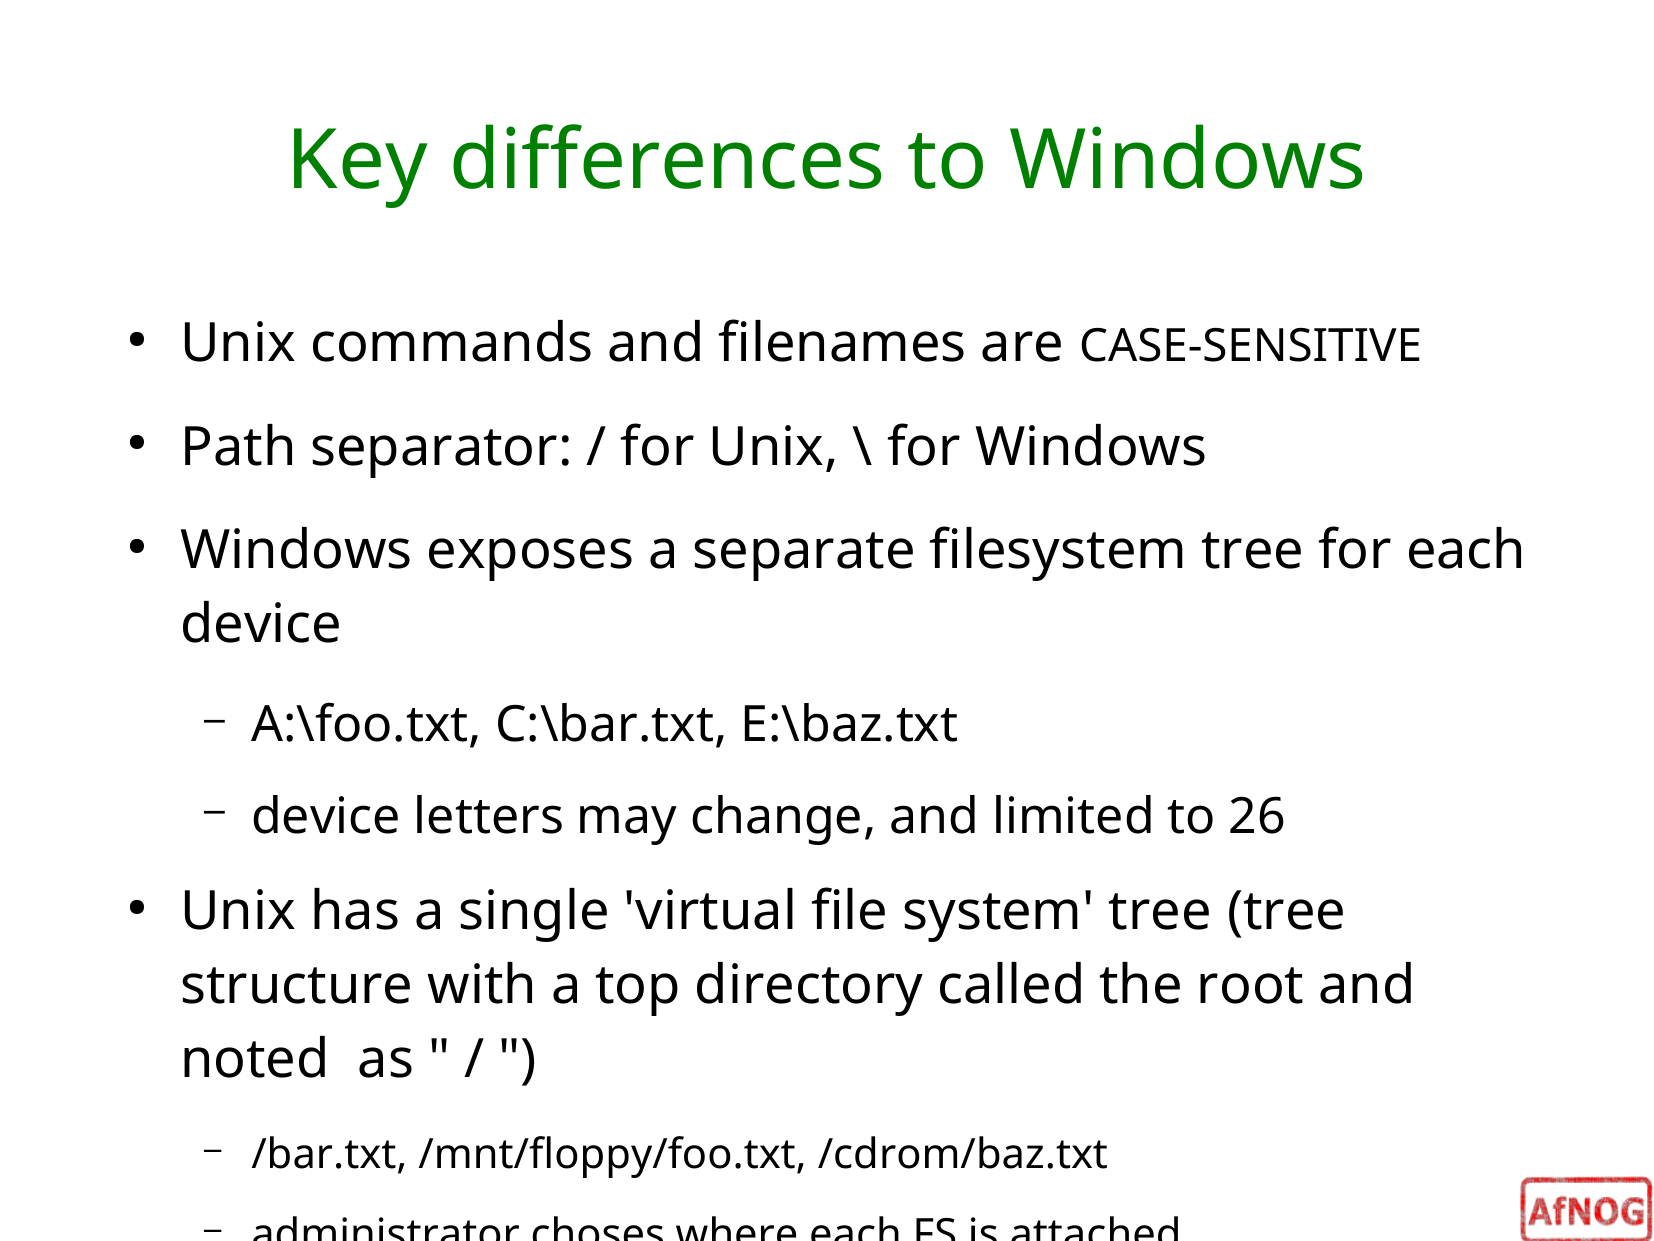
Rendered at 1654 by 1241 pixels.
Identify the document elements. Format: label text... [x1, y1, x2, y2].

title Key differences to Windows [121, 73, 1533, 241]
picture [1519, 1175, 1654, 1241]
list Unix commands and filenames are CASE-SENSITIVE Path separator: / for Unix, \ for Windows Windows exposes a separate filesystem tree for each device A:\foo.txt, C:\bar.txt, E:\baz.txt device letters may change, and limited to 26 Unix has a single 'virtual file system' tree (tree structure with a top directory called the root and noted as " / ") /bar.txt, /mnt/floppy/foo.txt, /cdrom/baz.txt administrator choses where each FS is attached Don't need to know disk layout/ partitioning scheme e.g. C:\, D:\ [109, 303, 1538, 1215]
